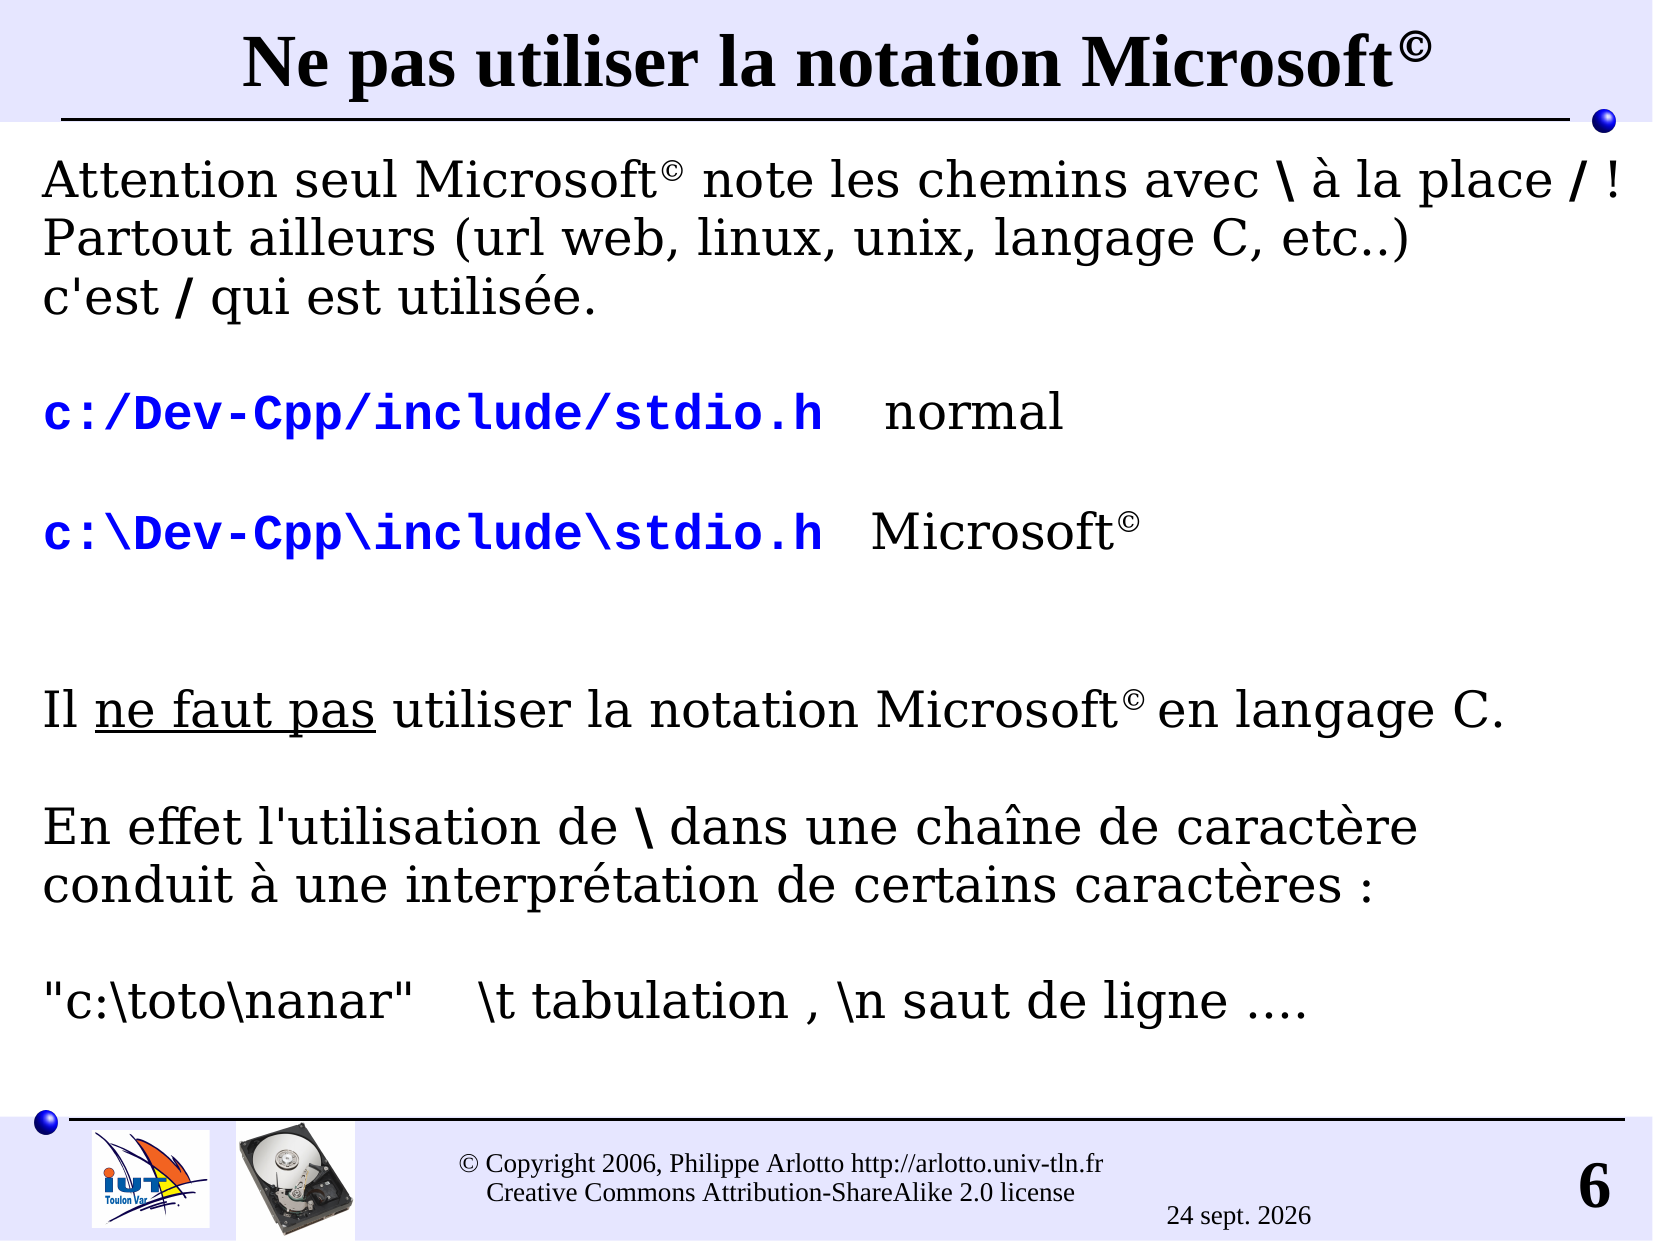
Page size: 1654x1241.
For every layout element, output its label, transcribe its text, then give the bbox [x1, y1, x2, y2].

text_box Attention seul Microsoft© note les chemins avec \ à la place / ! Partout ailleurs (url web, linux, unix, langage C, etc..) c'est / qui est utilisée. c:/Dev-Cpp/include/stdio.h normal c:\Dev-Cpp\include\stdio.h Microsoft© Il ne faut pas utiliser la notation Microsoft© en langage C. En effet l'utilisation de \ dans une chaîne de caractère conduit à une interprétation de certains caractères : "c:\toto\nanar" \t tabulation , \n saut de ligne .... [42, 150, 1625, 1088]
picture [236, 1121, 355, 1241]
title Ne pas utiliser la notation Microsoft© [95, 11, 1585, 110]
